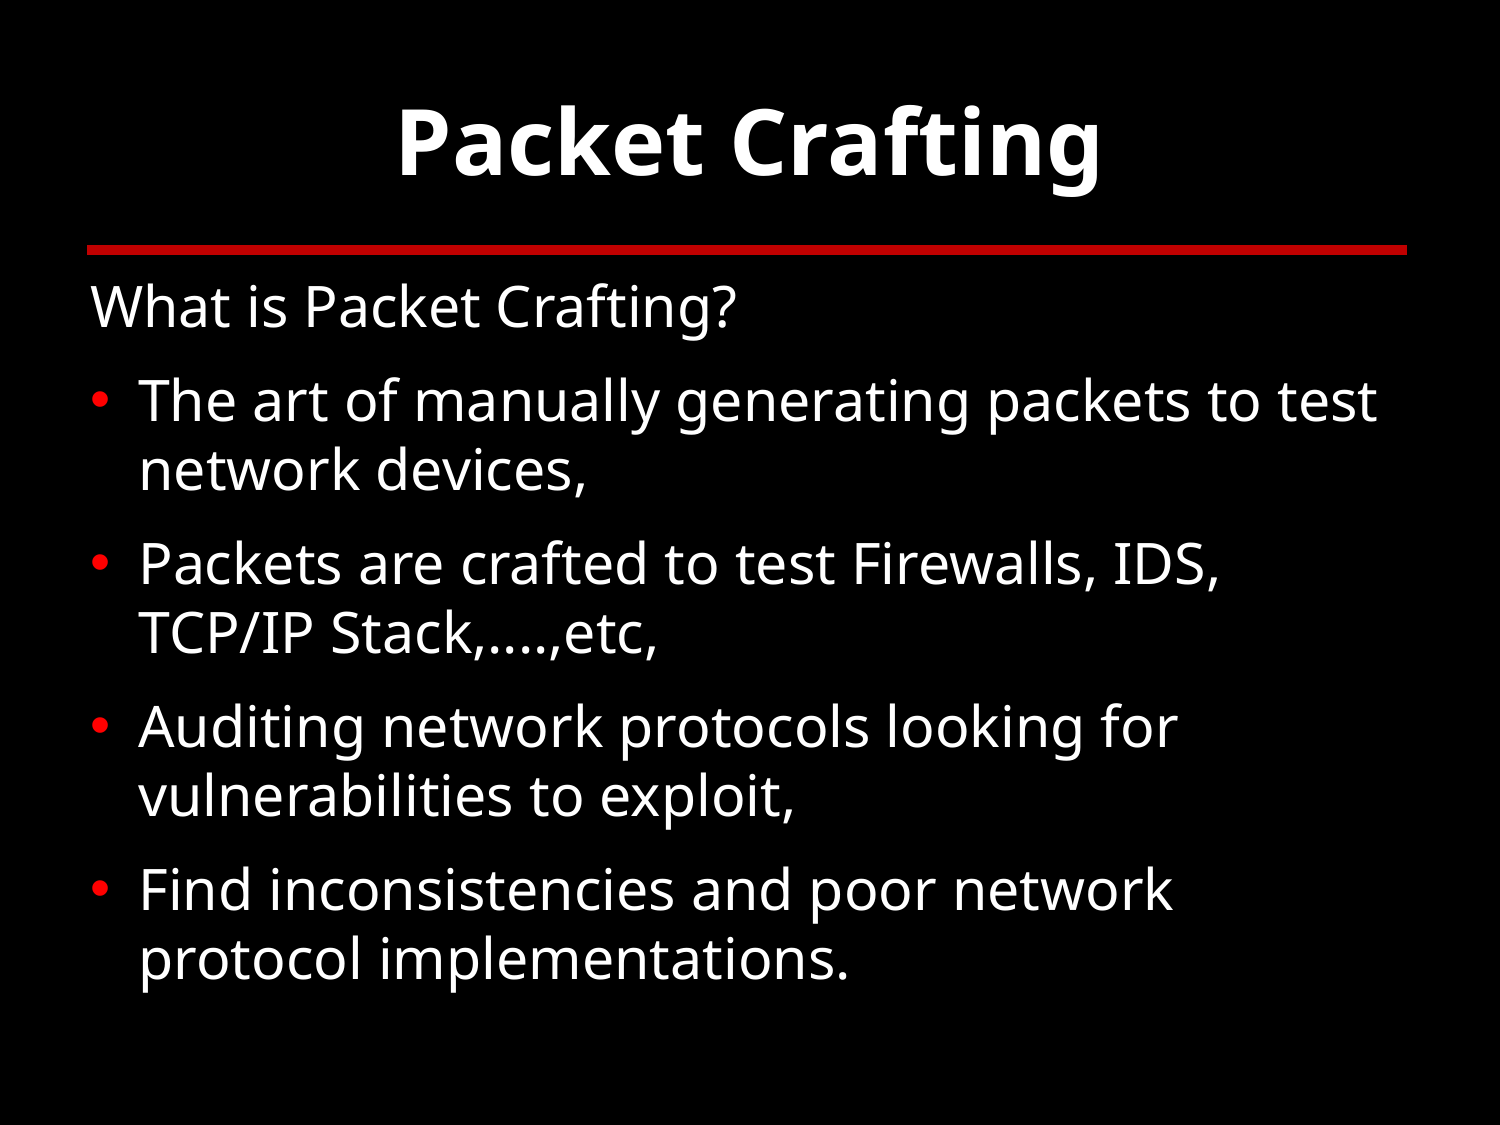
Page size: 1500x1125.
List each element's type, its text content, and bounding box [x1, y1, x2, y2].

title Packet Crafting [75, 45, 1425, 233]
list What is Packet Crafting? The art of manually generating packets to test network devices, Packets are crafted to test Firewalls, IDS, TCP/IP Stack,....,etc, Auditing network protocols looking for vulnerabilities to exploit, Find inconsistencies and poor network protocol implementations. [75, 262, 1425, 1005]
